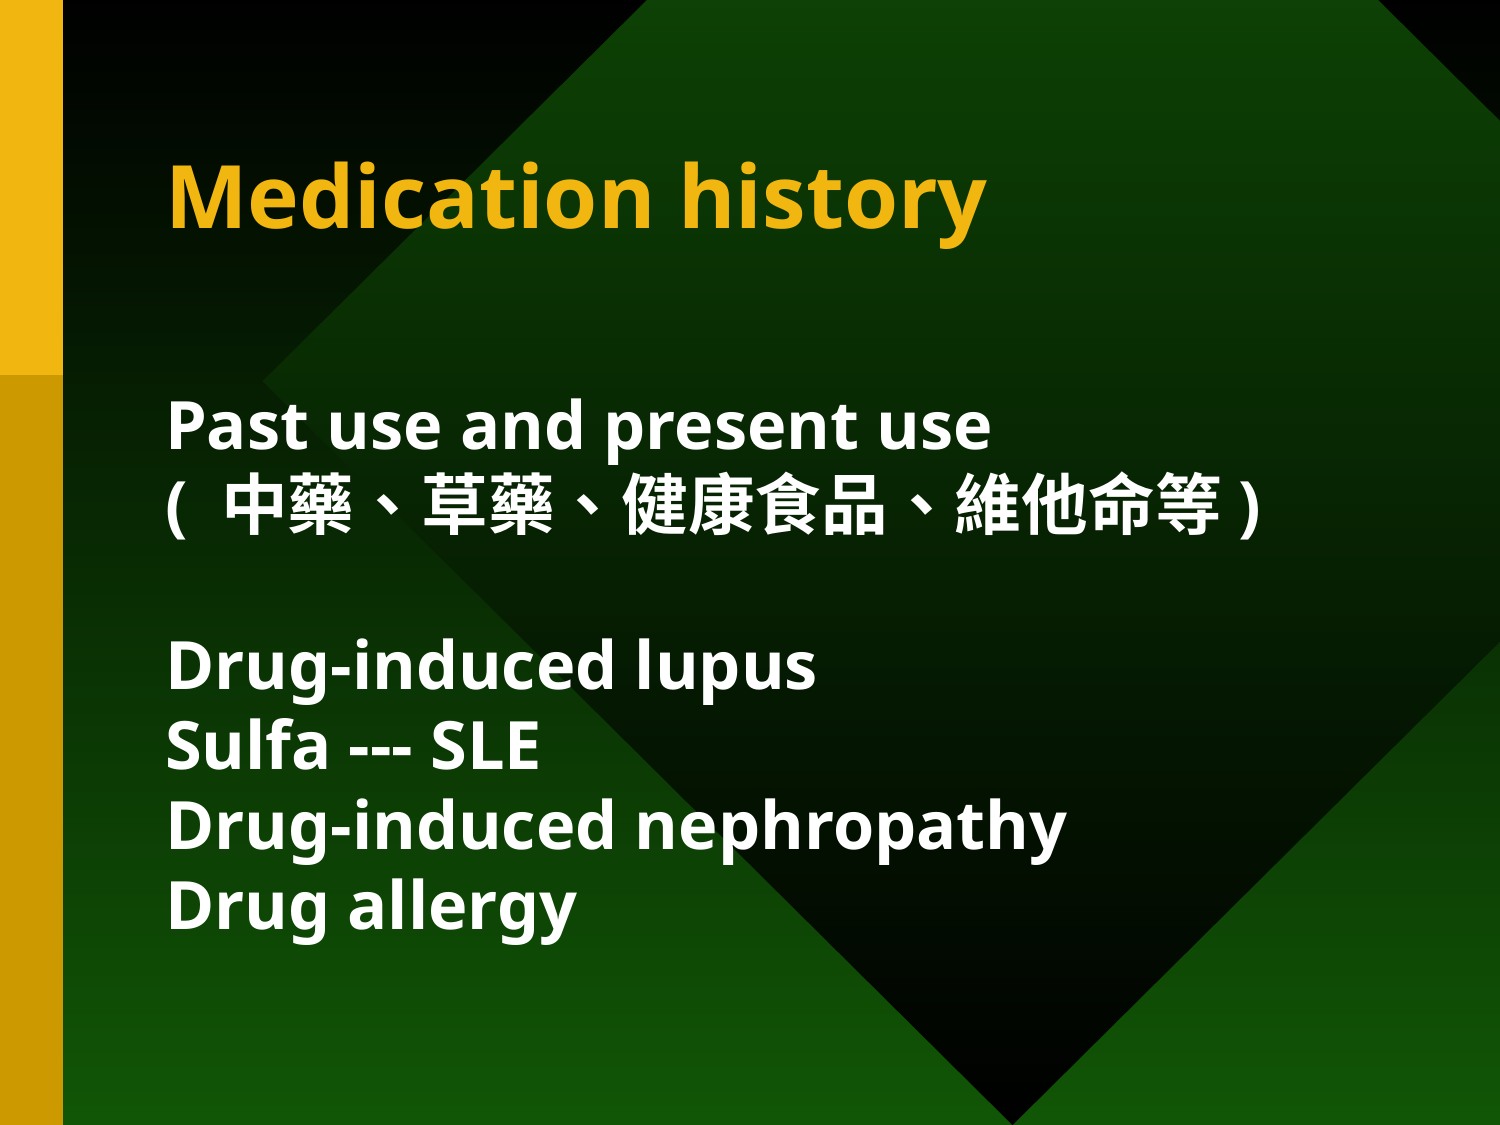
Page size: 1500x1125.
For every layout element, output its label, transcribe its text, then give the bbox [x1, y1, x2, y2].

title Medication history [150, 99, 1388, 288]
list Past use and present use ( 中藥、草藥、健康食品、維他命等) Drug-induced lupus Sulfa --- SLE Drug-induced nephropathy Drug allergy [150, 375, 1388, 976]
